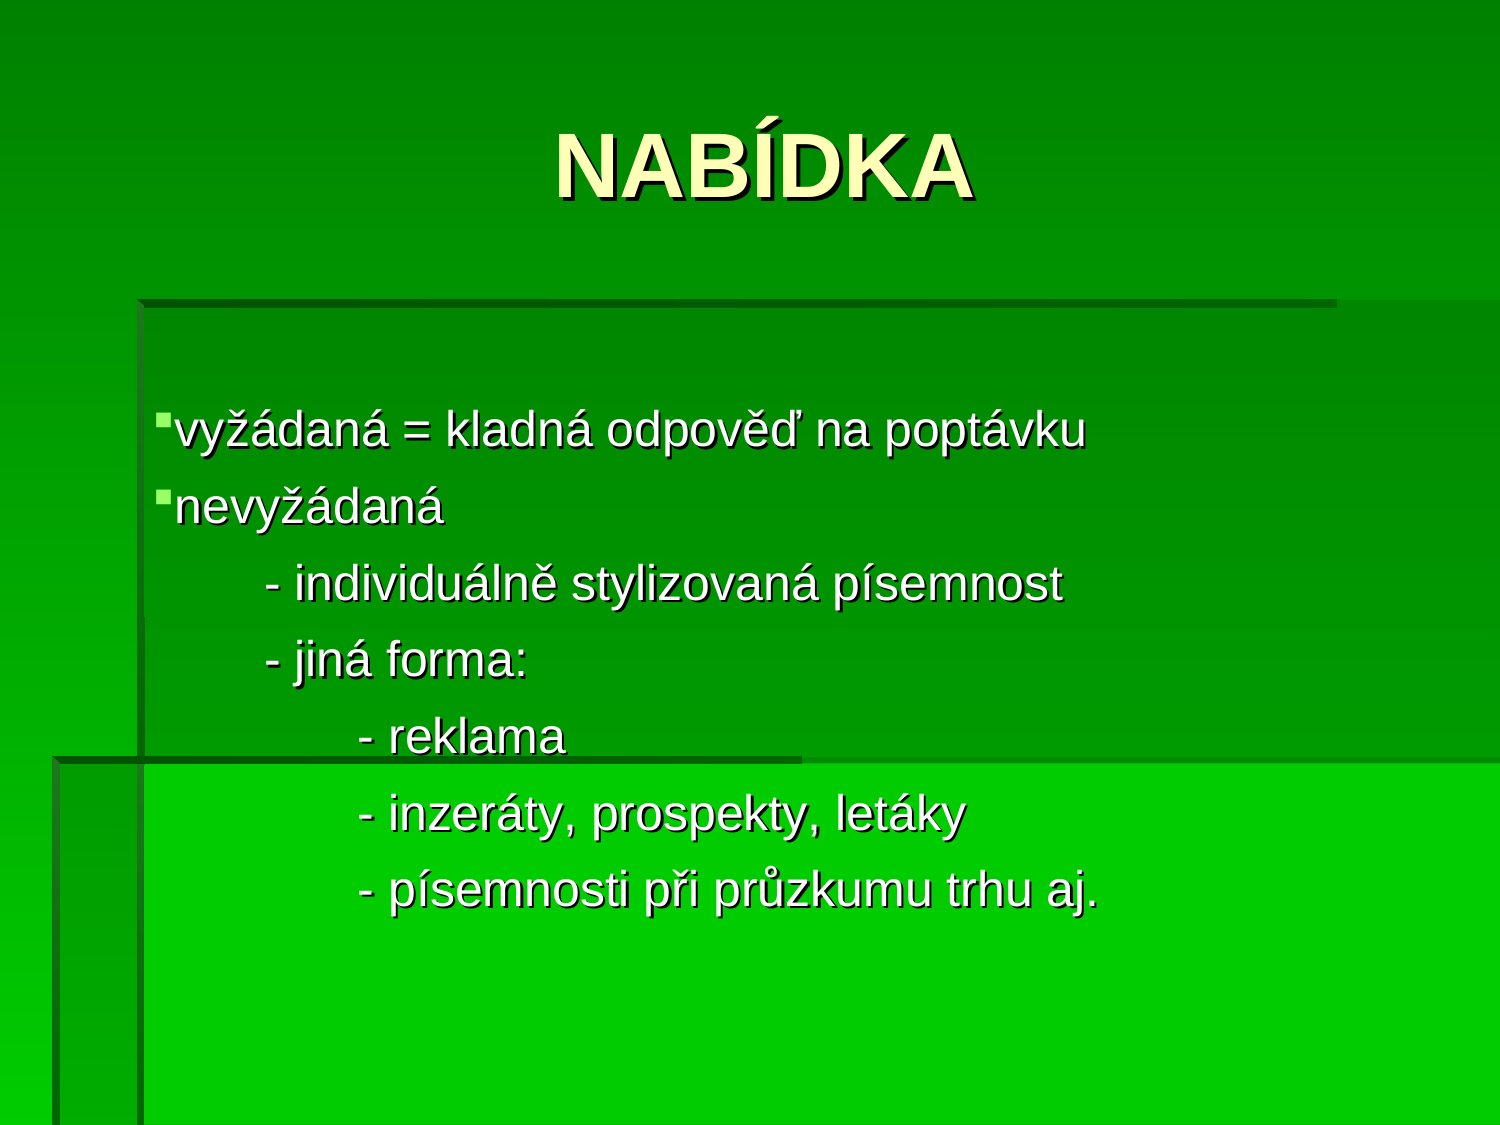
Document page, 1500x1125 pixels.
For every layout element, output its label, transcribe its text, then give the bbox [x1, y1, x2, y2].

list vyžádaná = kladná odpověď na poptávku nevyžádaná - individuálně stylizovaná písemnost - jiná forma: - reklama - inzeráty, prospekty, letáky - písemnosti při průzkumu trhu aj. [137, 312, 1451, 1000]
title NABÍDKA [76, 42, 1453, 278]
